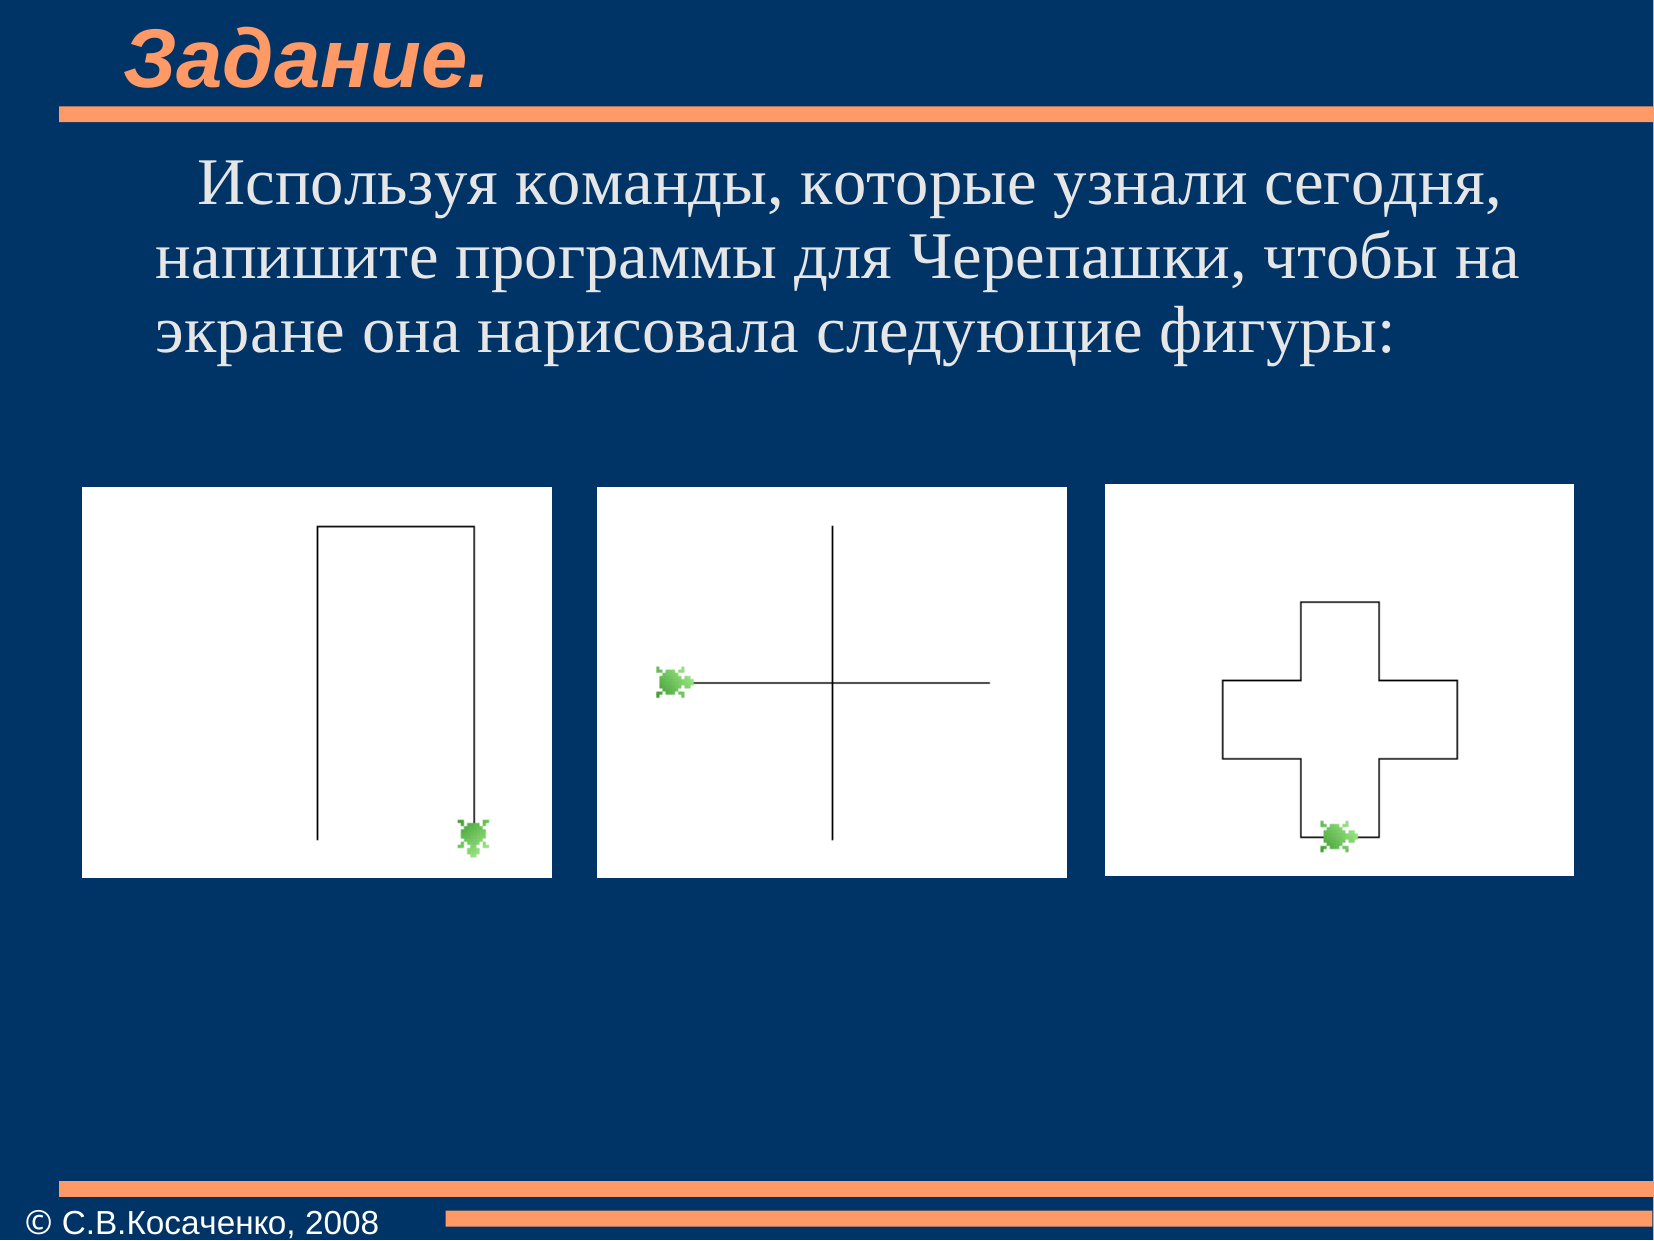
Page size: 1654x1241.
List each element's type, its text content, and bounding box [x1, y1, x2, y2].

title Задание. [123, 0, 1536, 119]
list Используя команды, которые узнали сегодня, напишите программы для Черепашки, чтобы на экране она нарисовала следующие фигуры: [155, 144, 1547, 534]
picture [597, 487, 1067, 878]
picture [1105, 484, 1574, 876]
picture [82, 487, 552, 878]
